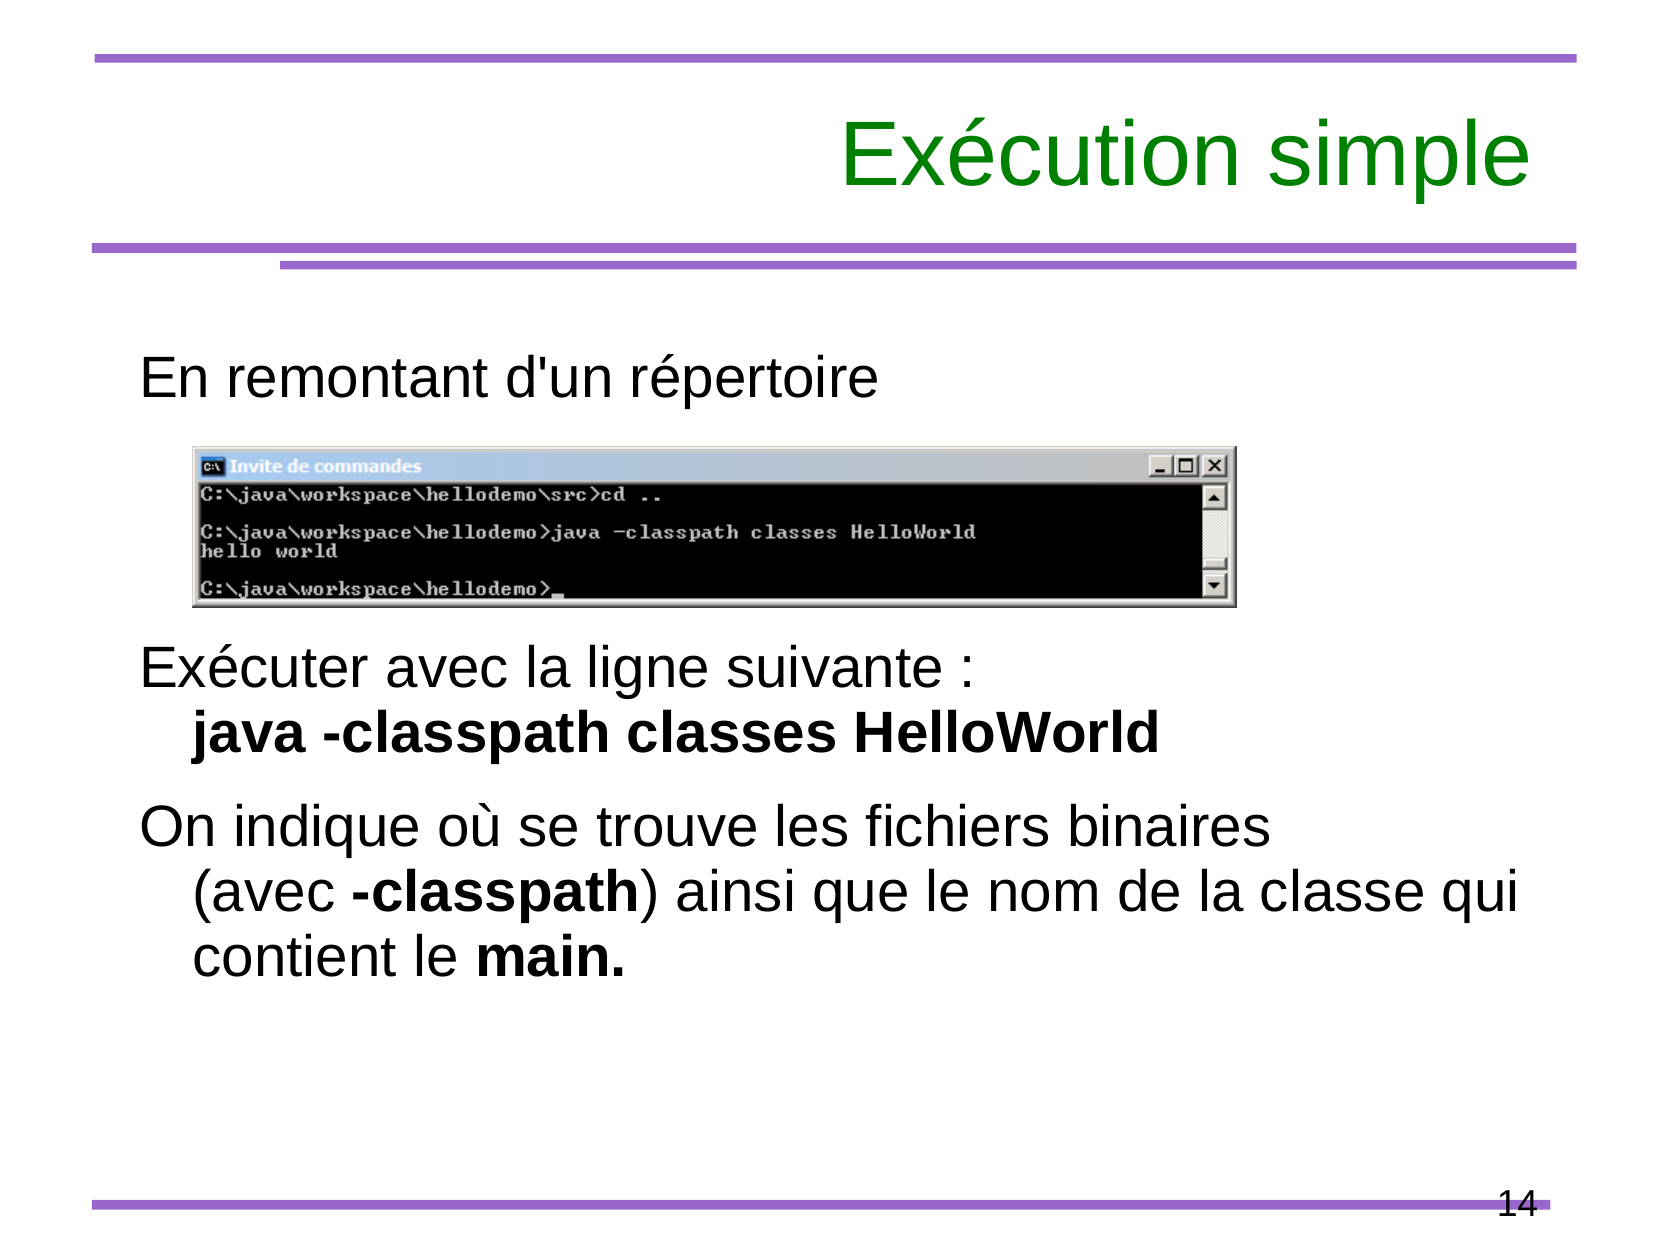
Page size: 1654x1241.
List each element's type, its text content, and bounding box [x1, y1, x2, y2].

list En remontant d'un répertoire Exécuter avec la ligne suivante : java -classpath classes HelloWorld On indique où se trouve les fichiers binaires (avec -classpath) ainsi que le nom de la classe qui contient le main. [121, 344, 1534, 1187]
picture [192, 446, 1237, 608]
title Exécution simple [121, 49, 1534, 257]
